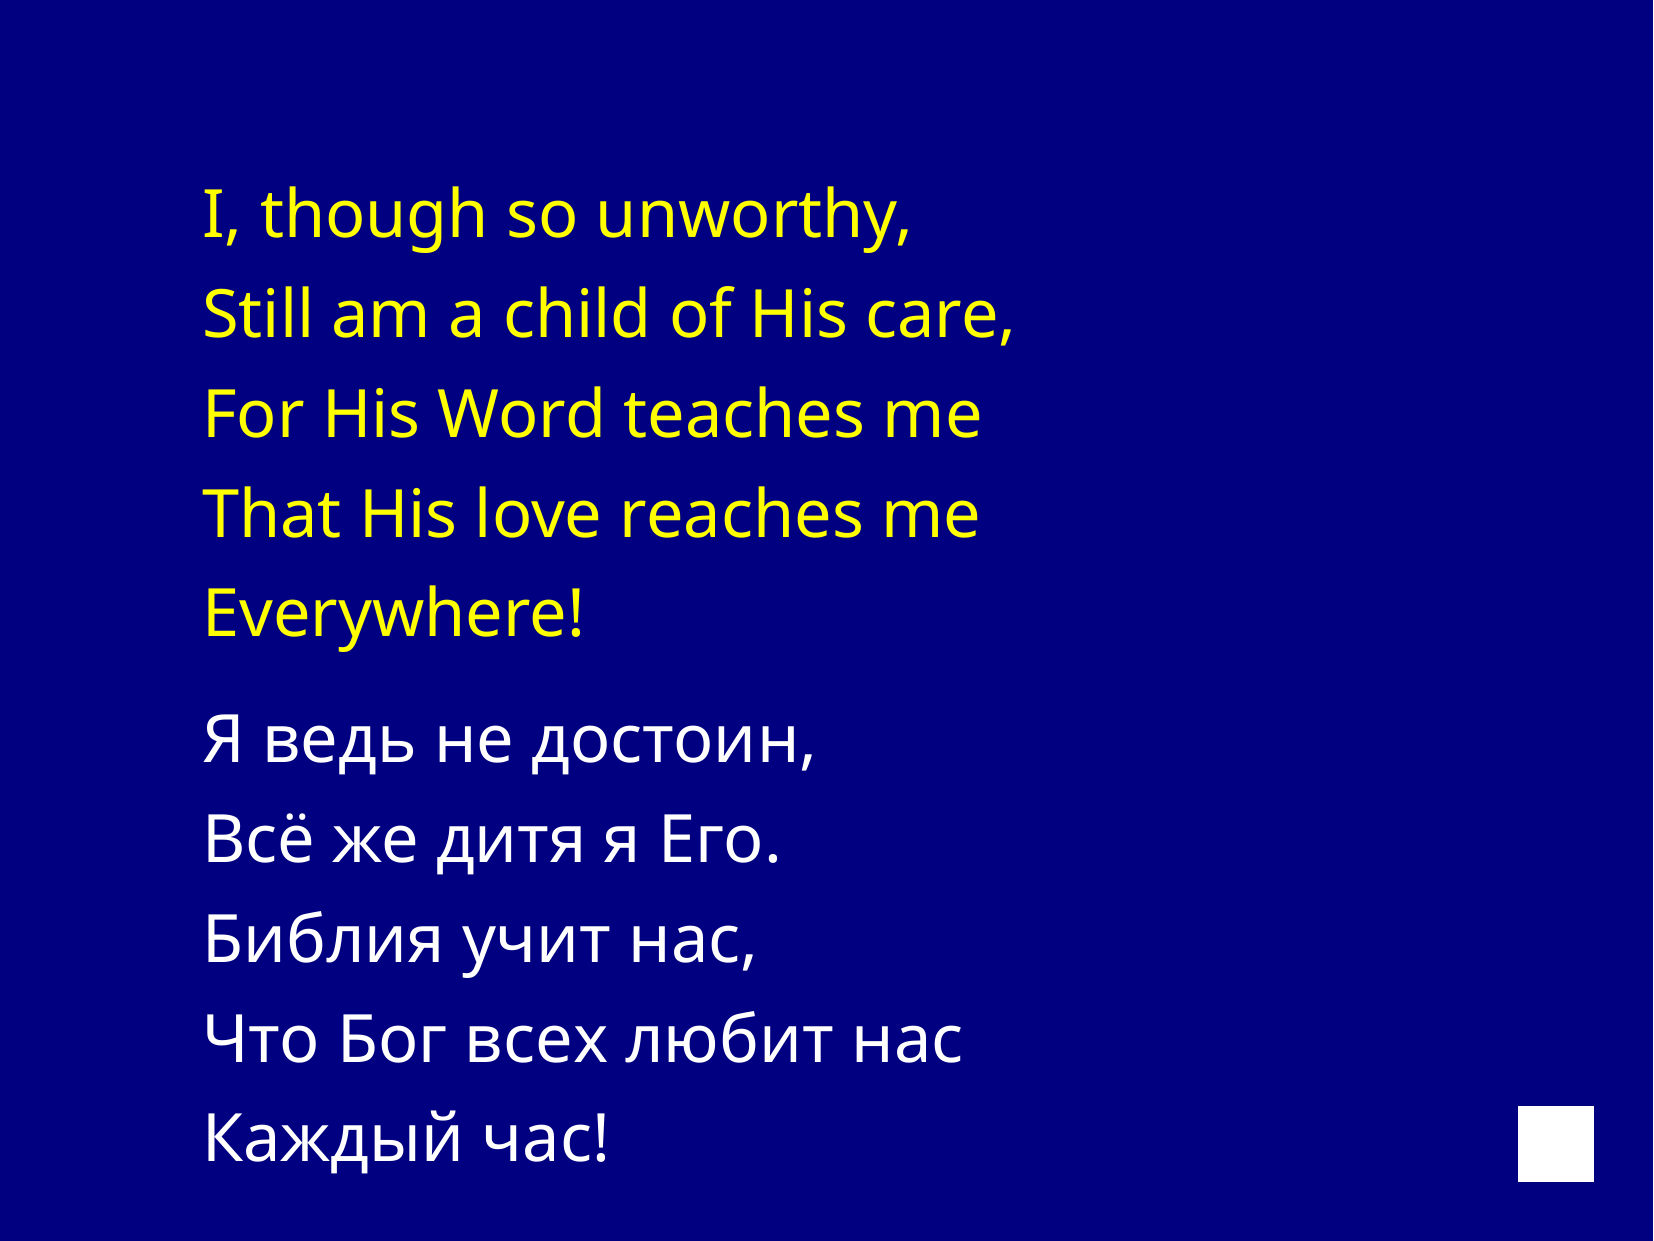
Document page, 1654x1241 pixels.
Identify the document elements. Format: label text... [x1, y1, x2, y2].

text_box [1518, 1106, 1594, 1182]
text_box I, though so unworthy, Still am a child of His care, For His Word teaches me That His love reaches me Everywhere! [75, 150, 1576, 638]
text_box Я ведь не достоин, Всё же дитя я Его. Библия учит нас, Что Бог всех любит нас Каждый час! [75, 675, 1576, 1163]
